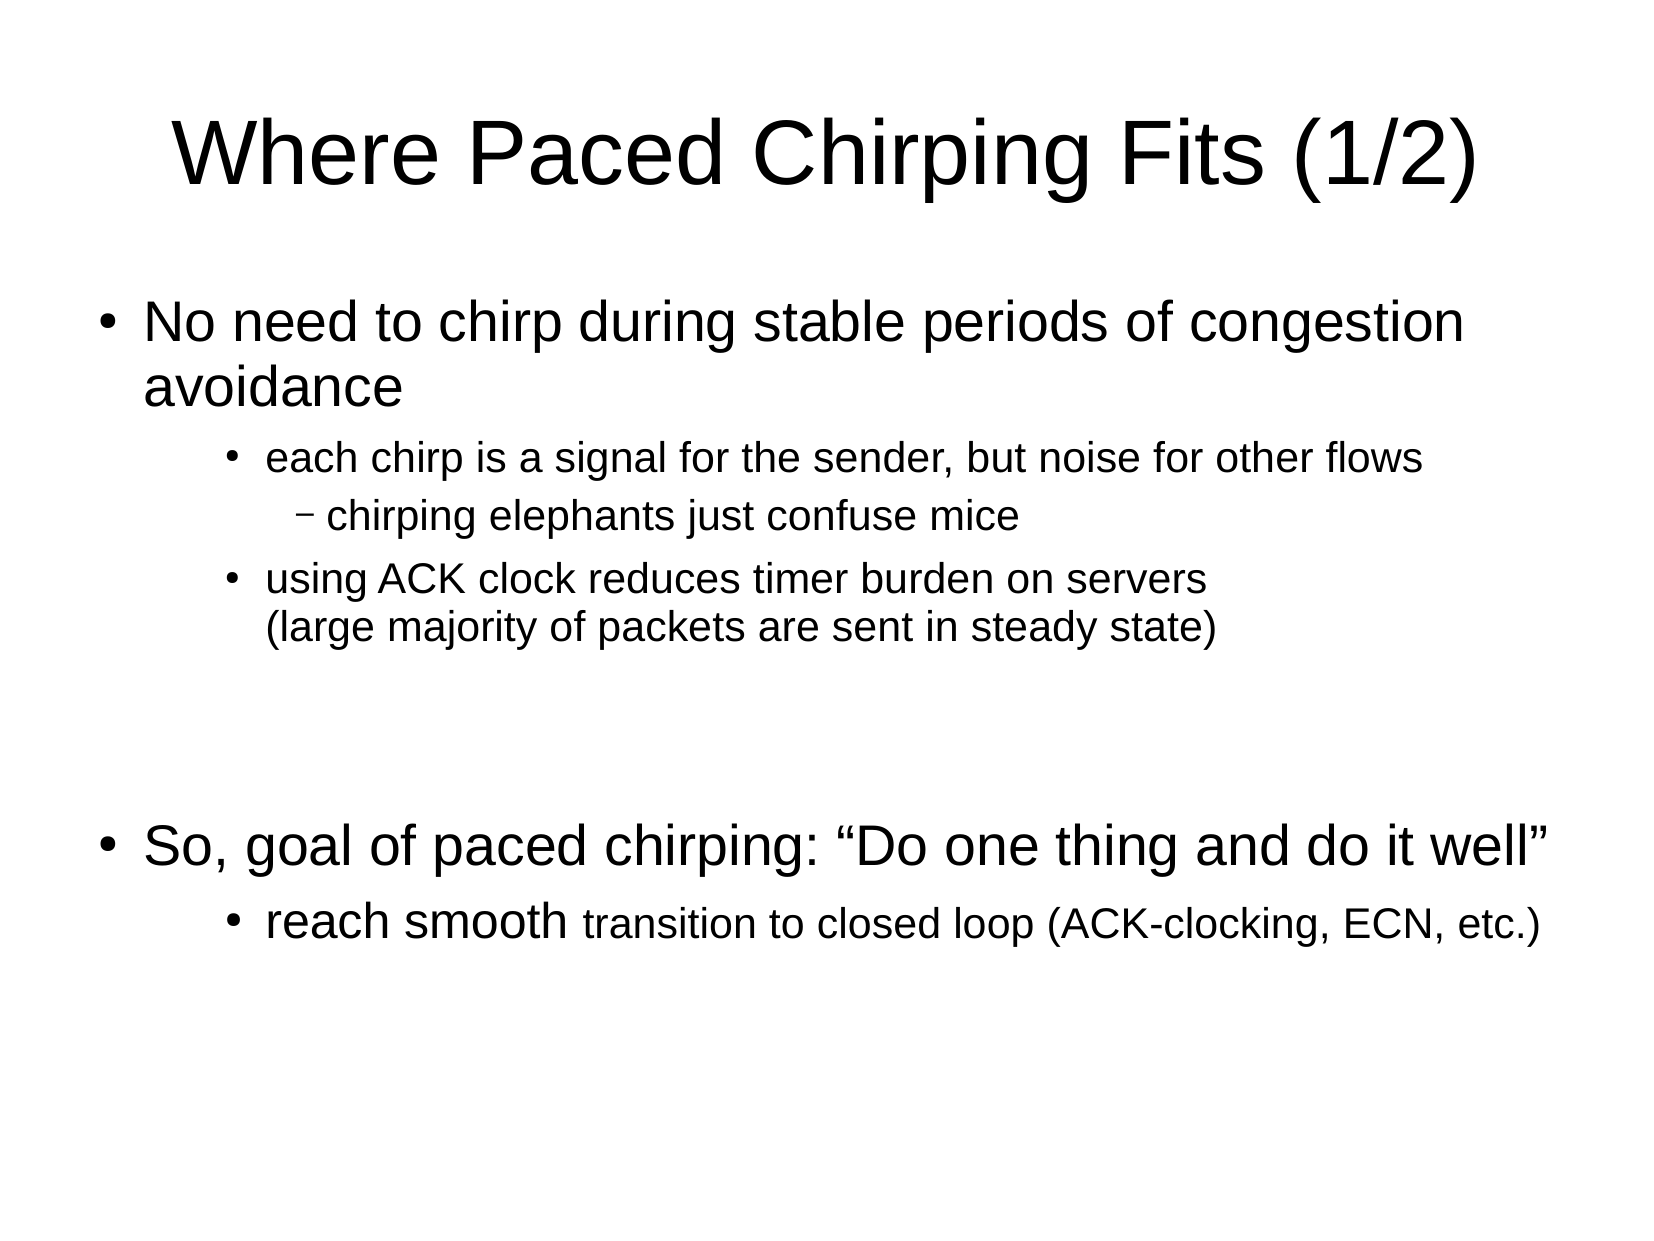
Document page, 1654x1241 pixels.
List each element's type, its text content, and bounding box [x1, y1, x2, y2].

title Where Paced Chirping Fits (1/2) [82, 49, 1571, 257]
list No need to chirp during stable periods of congestion avoidance each chirp is a signal for the sender, but noise for other flows chirping elephants just confuse mice using ACK clock reduces timer burden on servers (large majority of packets are sent in steady state) So, goal of paced chirping: “Do one thing and do it well” reach smooth transition to closed loop (ACK-clocking, ECN, etc.) [82, 290, 1571, 1010]
